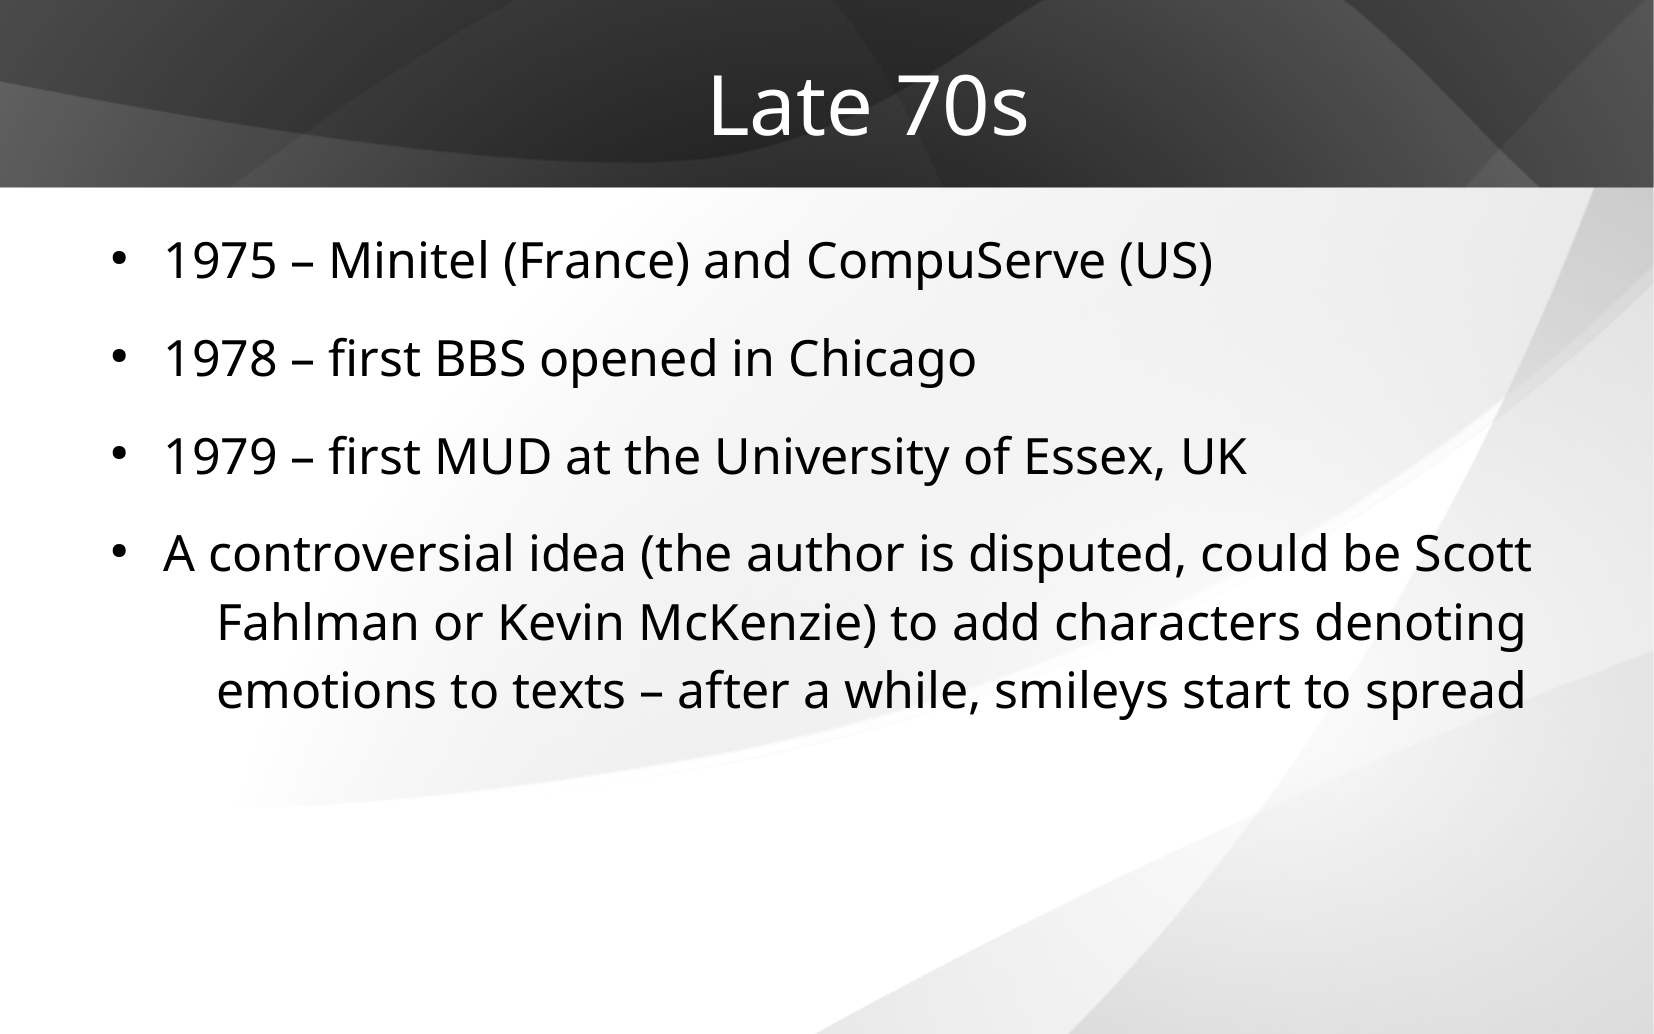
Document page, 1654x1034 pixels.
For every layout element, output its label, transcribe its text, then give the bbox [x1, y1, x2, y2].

list 1975 – Minitel (France) and CompuServe (US) 1978 – first BBS opened in Chicago 1979 – first MUD at the University of Essex, UK A controversial idea (the author is disputed, could be Scott Fahlman or Kevin McKenzie) to add characters denoting emotions to texts – after a while, smileys start to spread [75, 225, 1613, 1013]
title Late 70s [124, 0, 1613, 208]
picture [0, 0, 1654, 1034]
